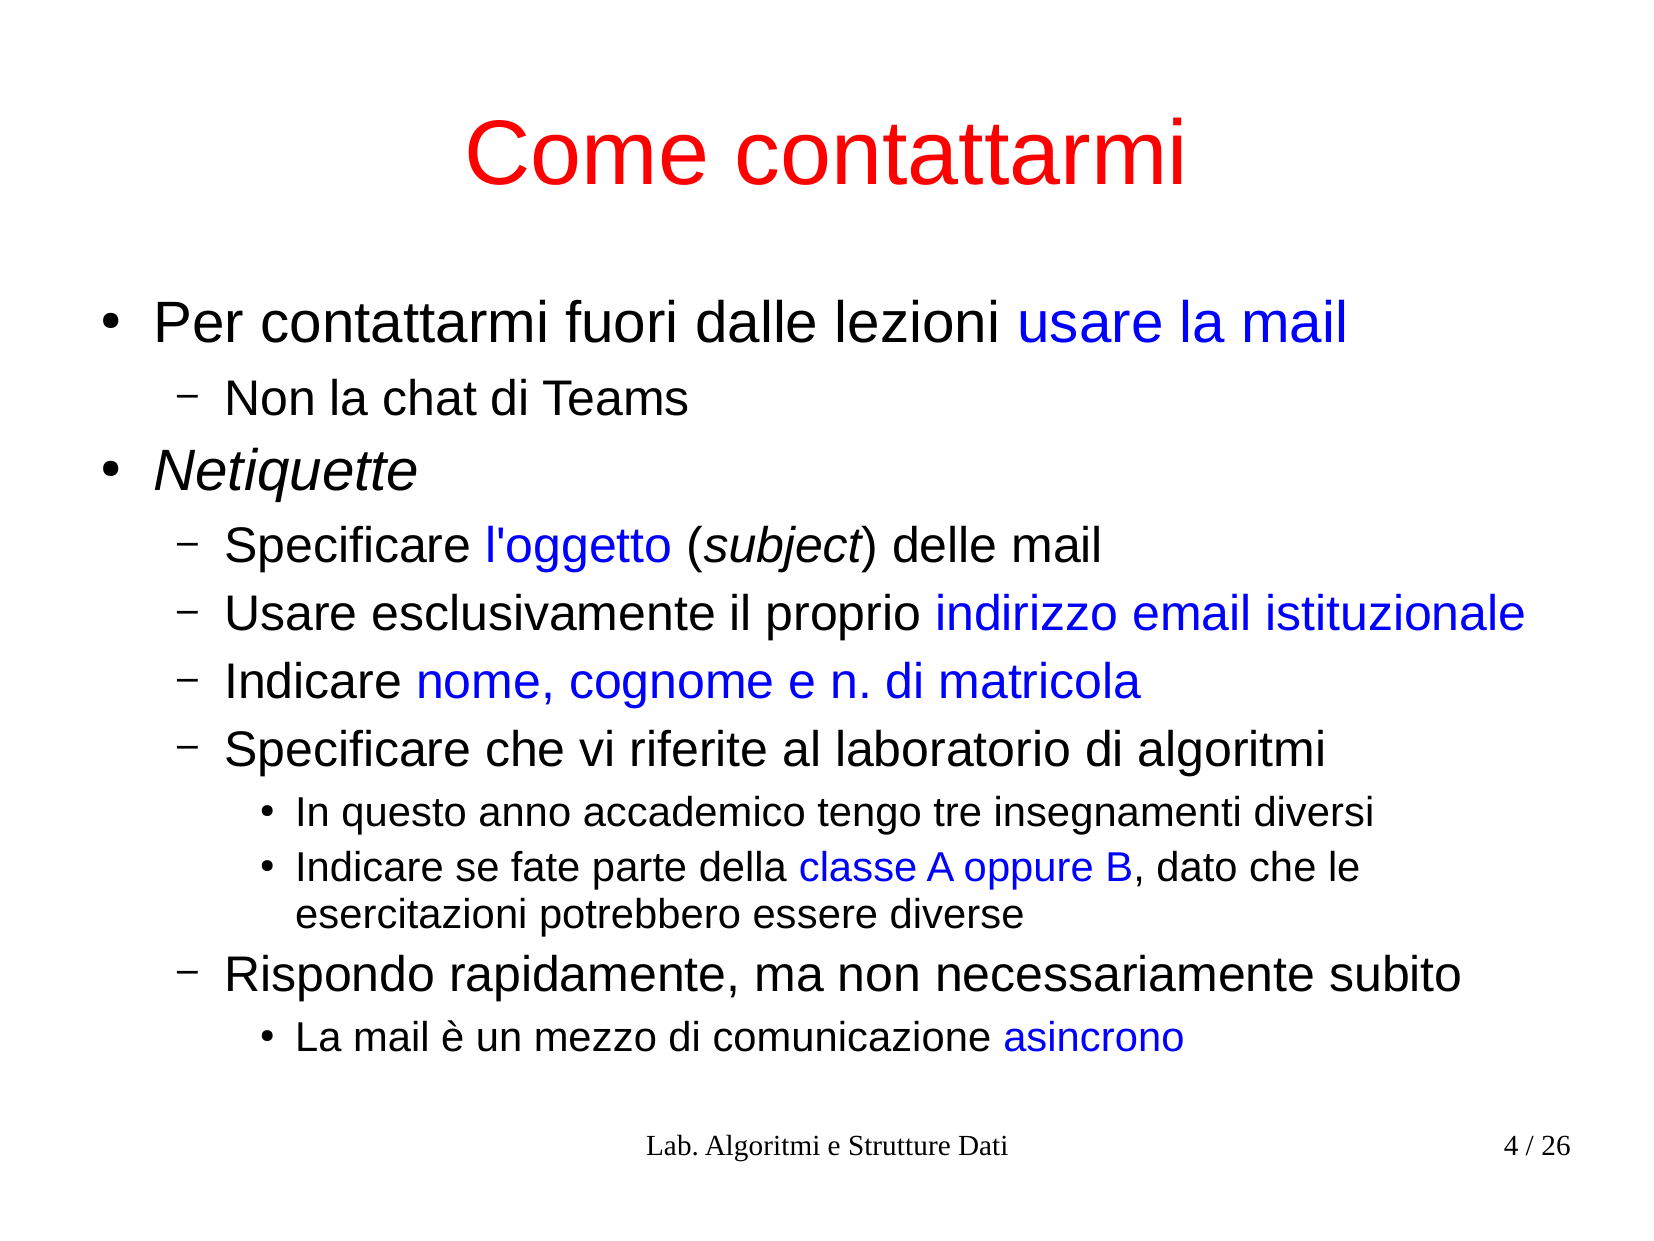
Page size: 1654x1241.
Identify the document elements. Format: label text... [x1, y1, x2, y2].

title Come contattarmi [82, 49, 1571, 257]
list Per contattarmi fuori dalle lezioni usare la mail Non la chat di Teams Netiquette Specificare l'oggetto (subject) delle mail Usare esclusivamente il proprio indirizzo email istituzionale Indicare nome, cognome e n. di matricola Specificare che vi riferite al laboratorio di algoritmi In questo anno accademico tengo tre insegnamenti diversi Indicare se fate parte della classe A oppure B, dato che le esercitazioni potrebbero essere diverse Rispondo rapidamente, ma non necessariamente subito La mail è un mezzo di comunicazione asincrono [82, 290, 1571, 1109]
